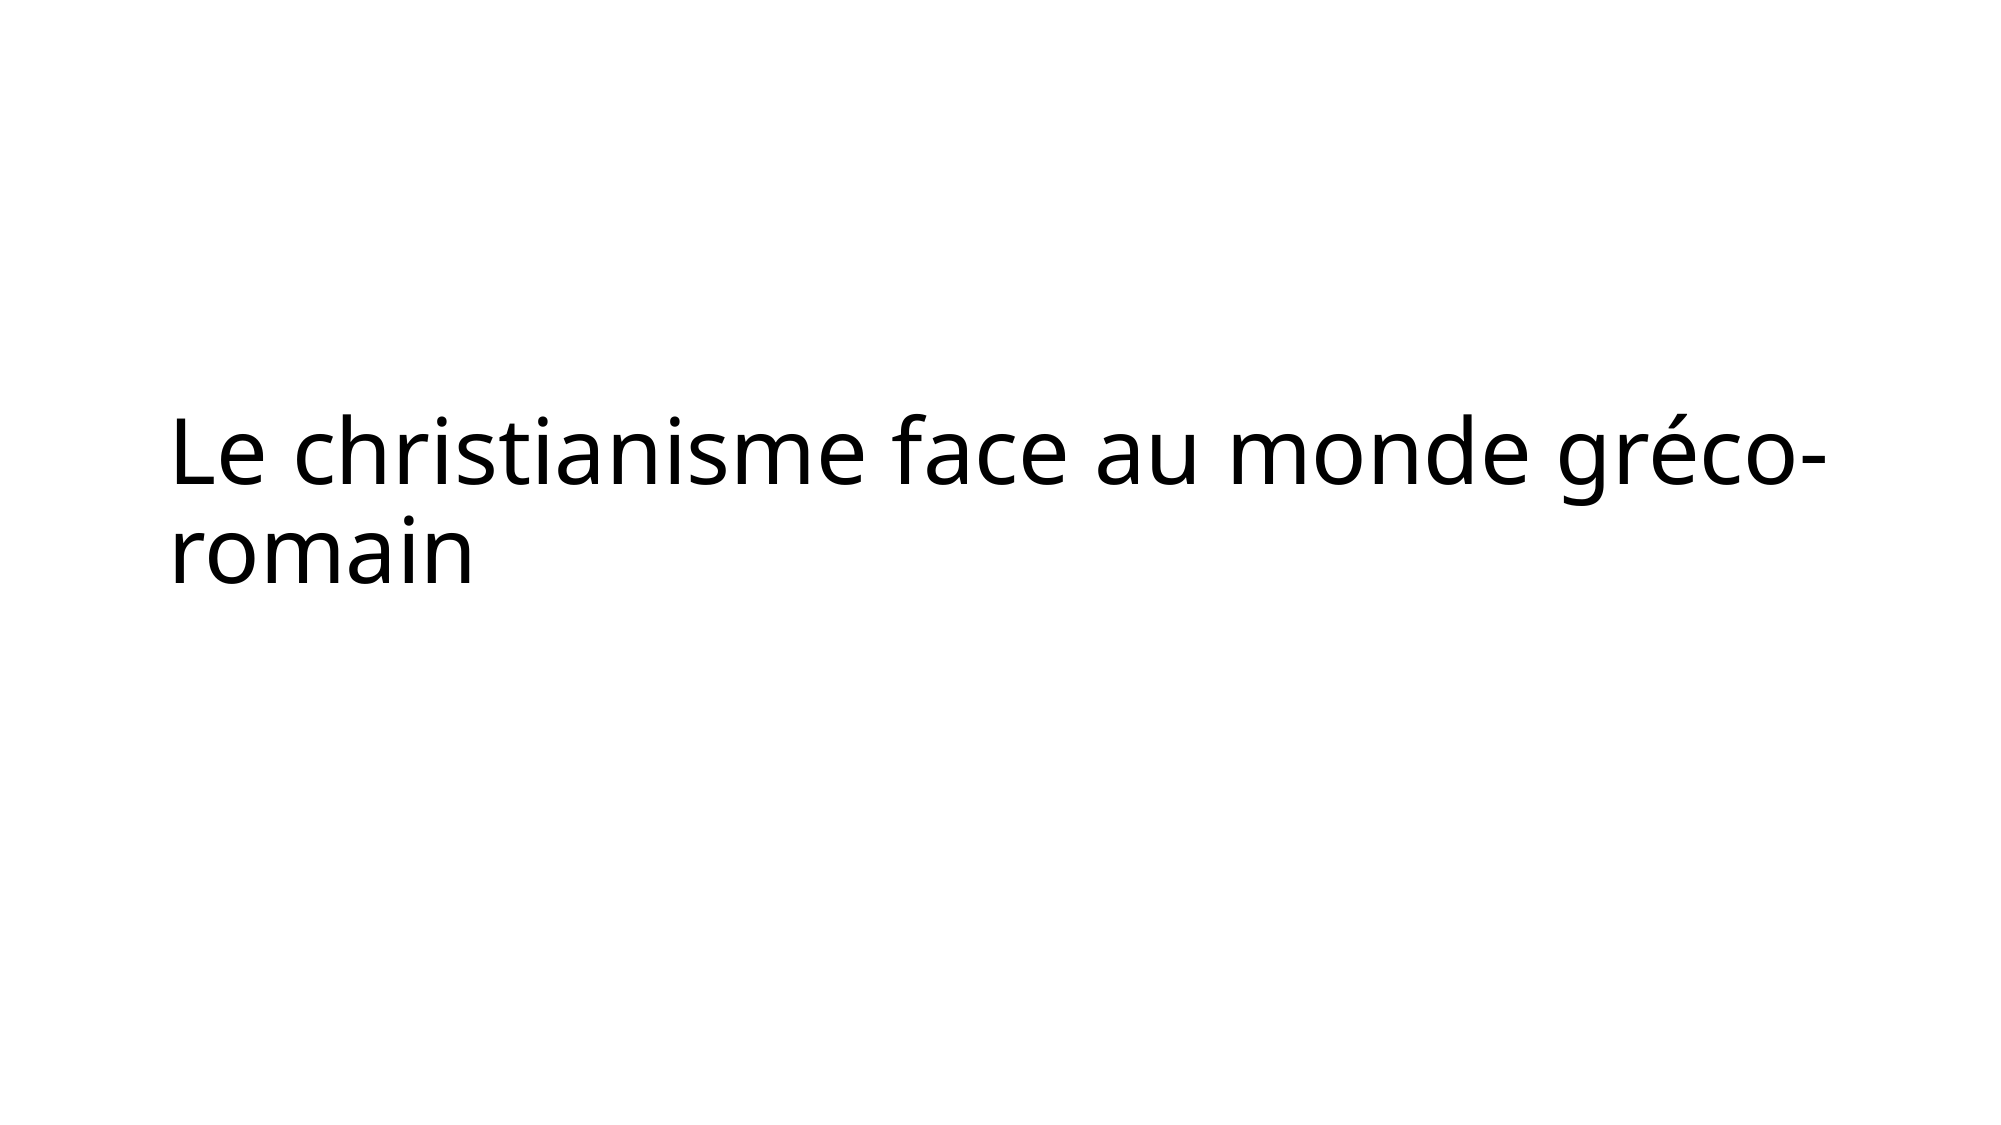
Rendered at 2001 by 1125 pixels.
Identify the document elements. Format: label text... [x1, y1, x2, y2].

text_box Le christianisme face au monde gréco-romain [153, 397, 1879, 616]
